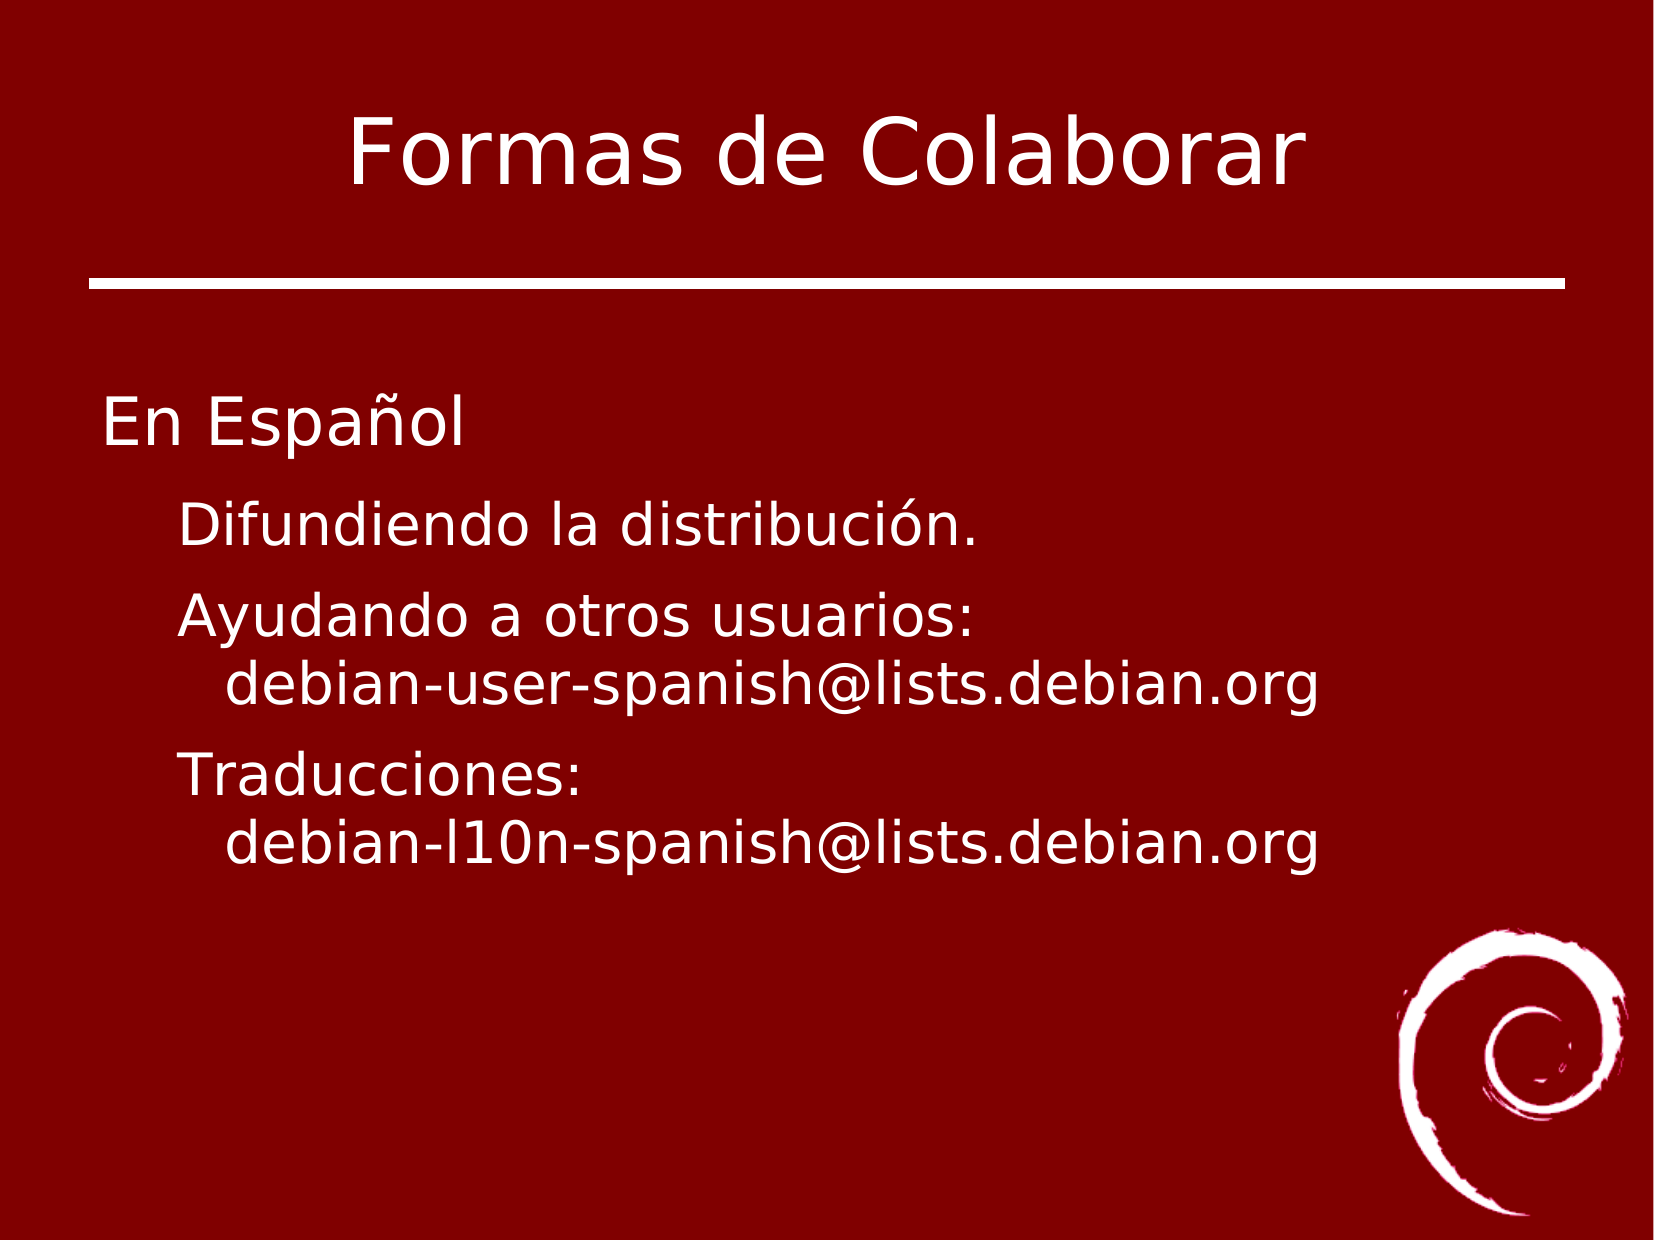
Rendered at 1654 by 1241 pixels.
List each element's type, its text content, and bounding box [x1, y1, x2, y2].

title Formas de Colaborar [82, 49, 1571, 257]
picture [1394, 925, 1632, 1218]
list En Español Difundiendo la distribución. Ayudando a otros usuarios: debian-user-spanish@lists.debian.org Traducciones: debian-l10n-spanish@lists.debian.org [82, 383, 1571, 1109]
